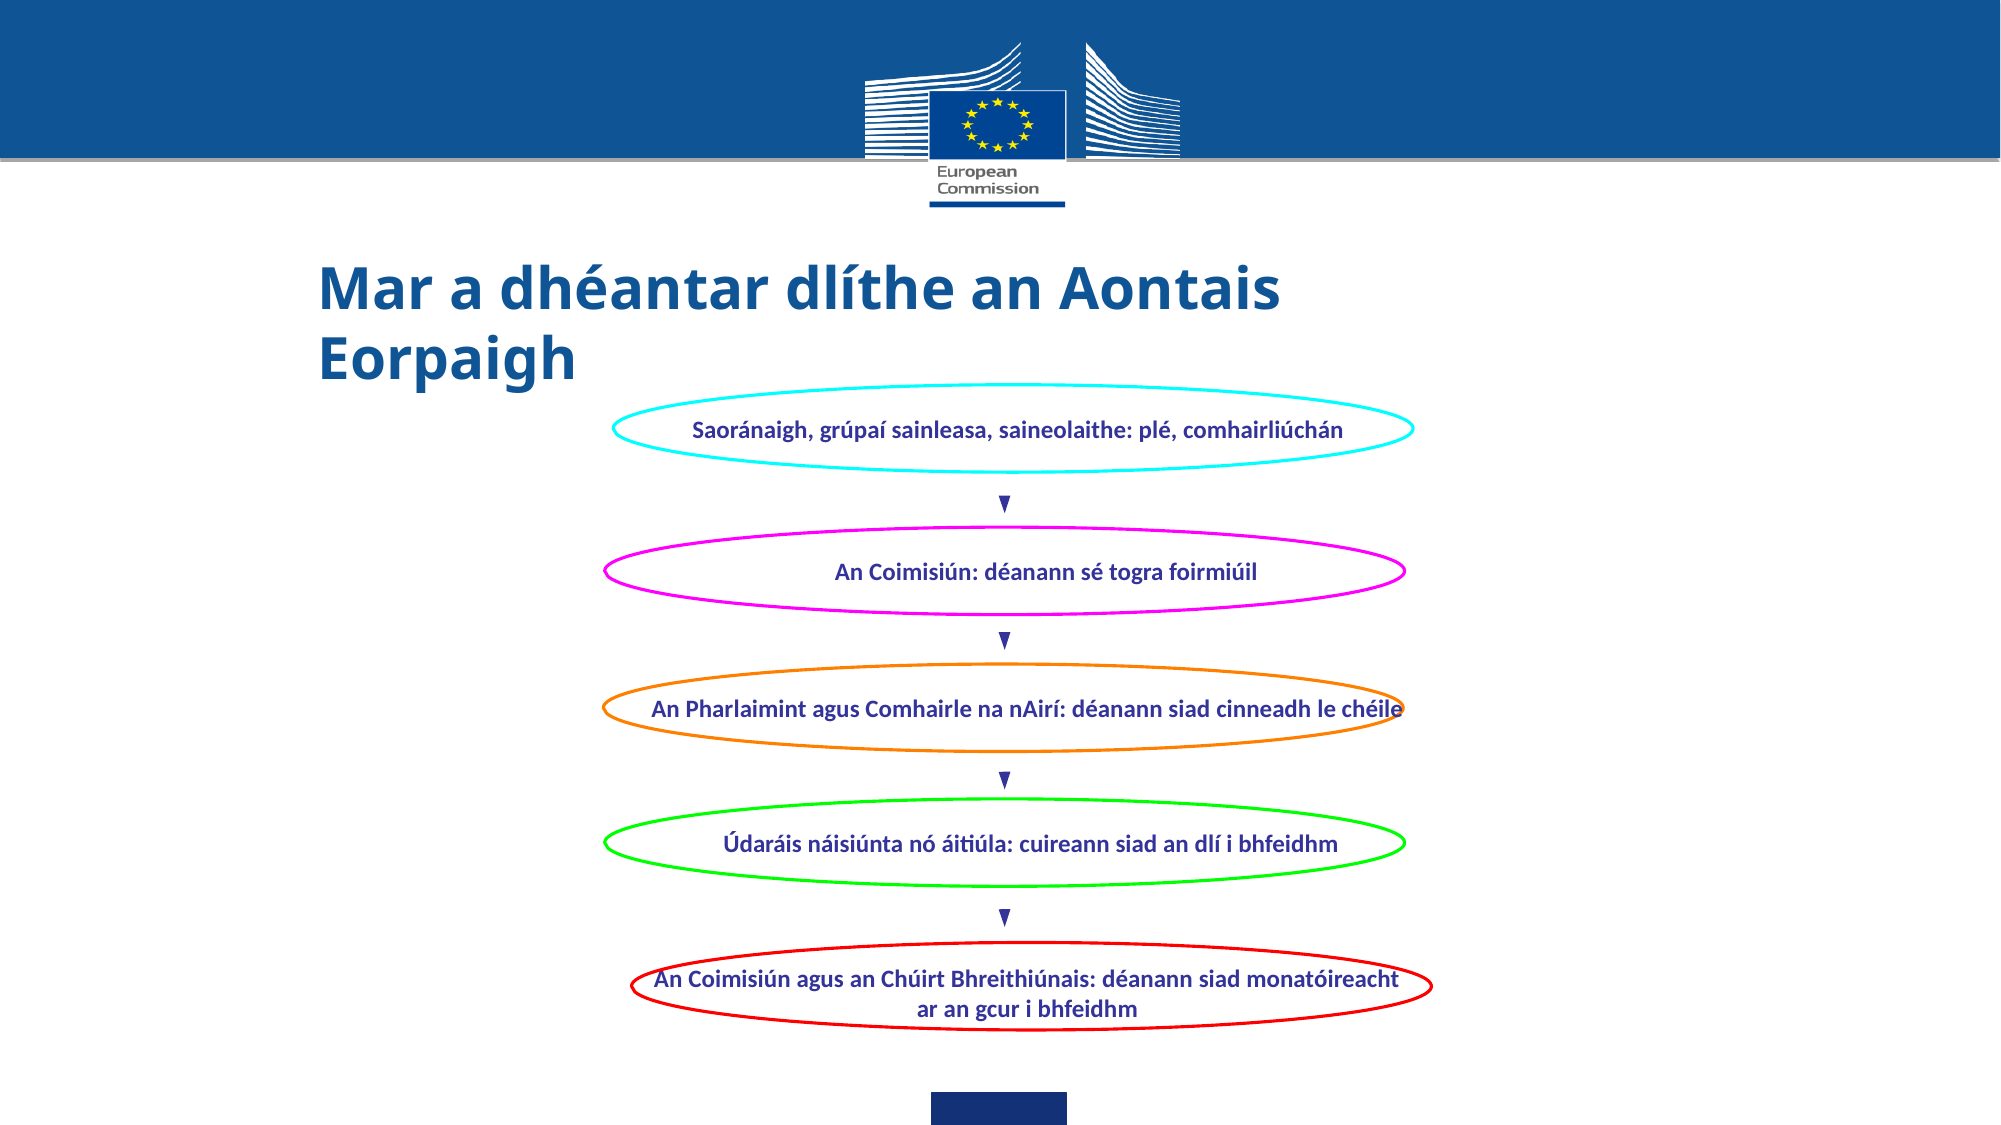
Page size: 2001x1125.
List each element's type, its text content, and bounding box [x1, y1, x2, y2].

text_box An Coimisiún: déanann sé togra foirmiúil [656, 540, 1443, 602]
text_box [603, 690, 634, 725]
text_box [728, 798, 1282, 811]
text_box An Coimisiún agus an Chúirt Bhreithiúnais: déanann siad monatóireacht ar an gcur i bhfeidhm [634, 994, 725, 1017]
text_box An Coimisiún agus an Chúirt Bhreithiúnais: déanann siad monatóireacht ar an gcur i bhfeidhm [634, 955, 729, 978]
text_box [604, 549, 656, 593]
text_box [723, 739, 1284, 752]
text_box [721, 527, 1289, 540]
text_box [736, 460, 1290, 473]
text_box [723, 602, 1286, 615]
text_box Mar a dhéantar dlíthe an Aontais Eorpaigh [303, 243, 1508, 398]
text_box Saoránaigh, grúpaí sainleasa, saineolaithe: plé, comhairliúchán [625, 398, 1413, 460]
text_box [719, 664, 1288, 677]
text_box Údaráis náisiúnta nó áitiúla: cuireann siad an dlí i bhfeidhm [638, 811, 1425, 874]
text_box [613, 417, 625, 439]
text_box [726, 874, 1283, 887]
text_box [604, 825, 638, 861]
text_box An Pharlaimint agus Comhairle na nAirí: déanann siad cinneadh le chéile [634, 677, 1422, 739]
text_box An Coimisiún agus an Chúirt Bhreithiúnais: déanann siad monatóireacht ar an gcur i bhfeidhm [634, 955, 1421, 1017]
